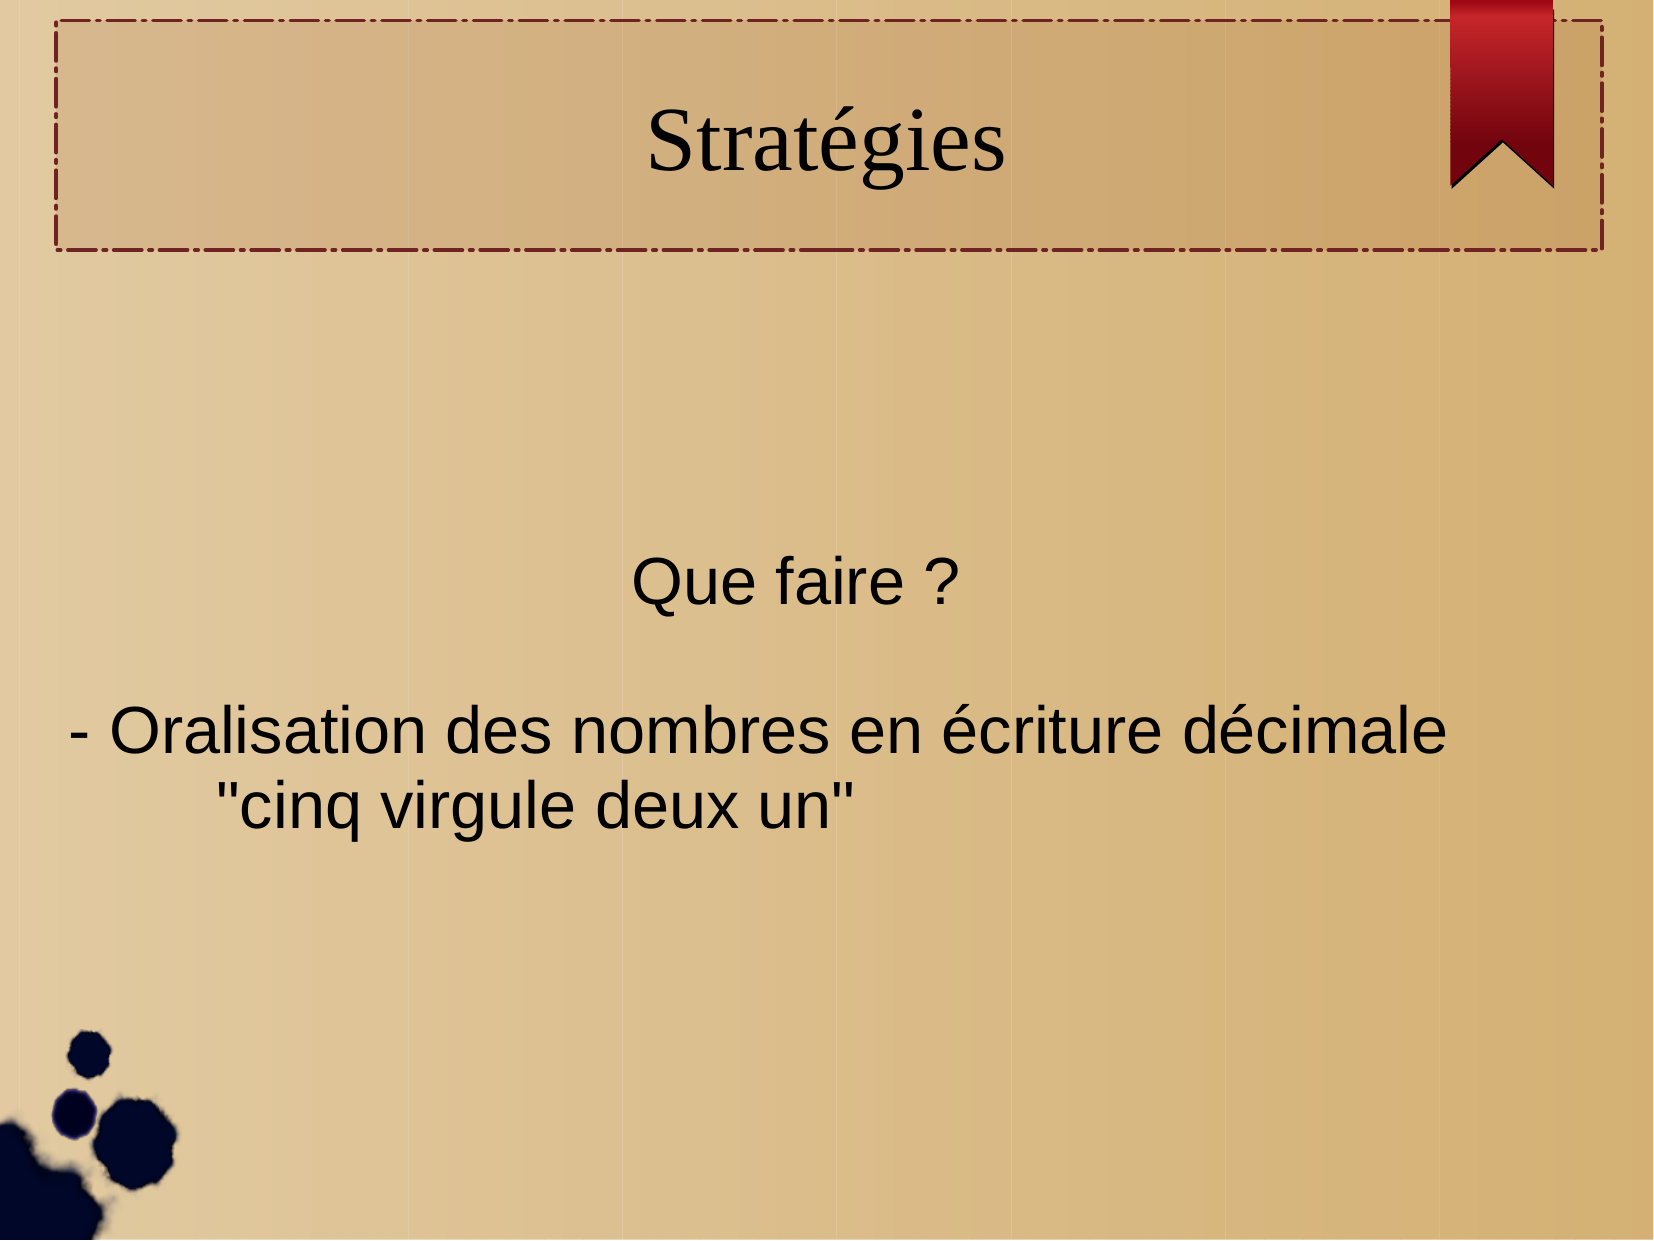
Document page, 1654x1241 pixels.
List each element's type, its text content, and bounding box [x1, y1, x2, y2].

title Stratégies [82, 35, 1571, 243]
subtitle Que faire ? - Oralisation des nombres en écriture décimale "cinq virgule deux un" [68, 296, 1524, 1016]
